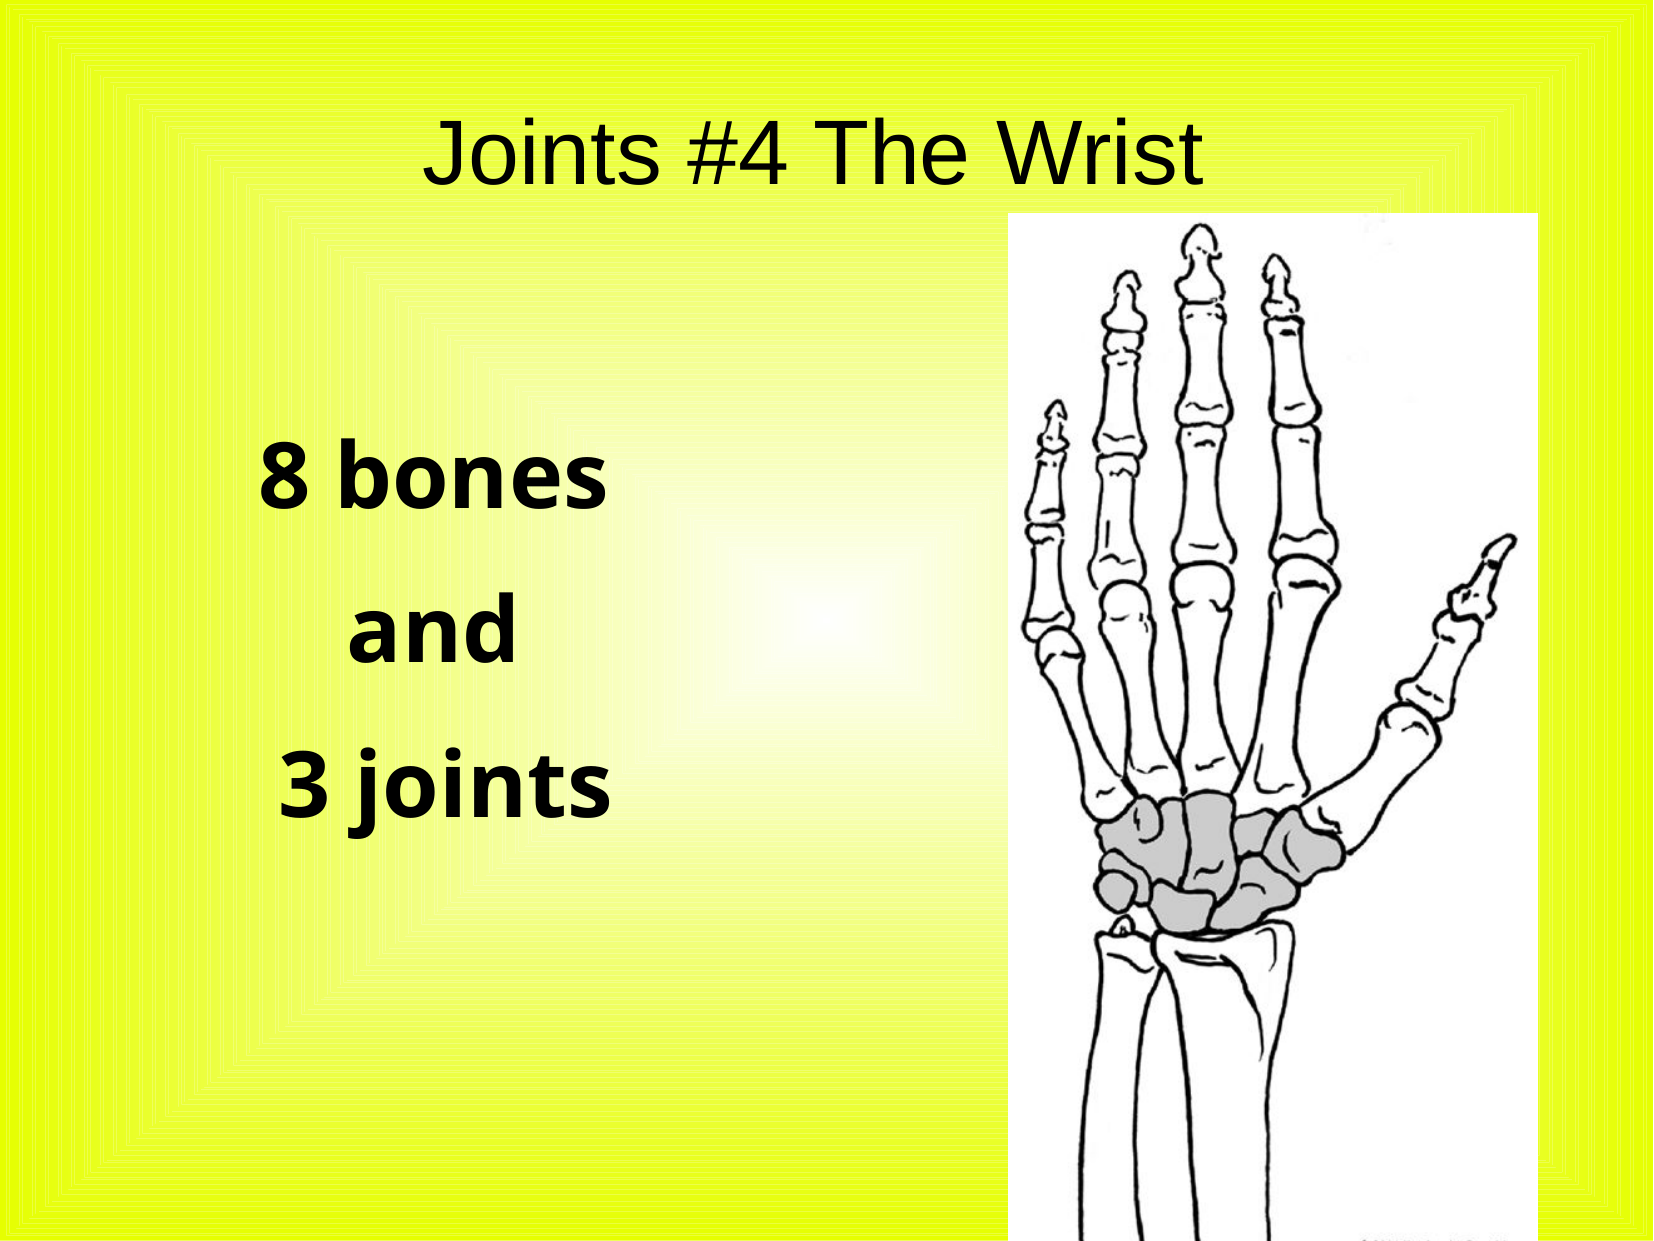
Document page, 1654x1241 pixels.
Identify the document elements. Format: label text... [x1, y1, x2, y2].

title Joints #4 The Wrist [82, 49, 1571, 257]
picture [1008, 213, 1538, 1241]
list 8 bones and 3 joints [82, 290, 809, 1109]
